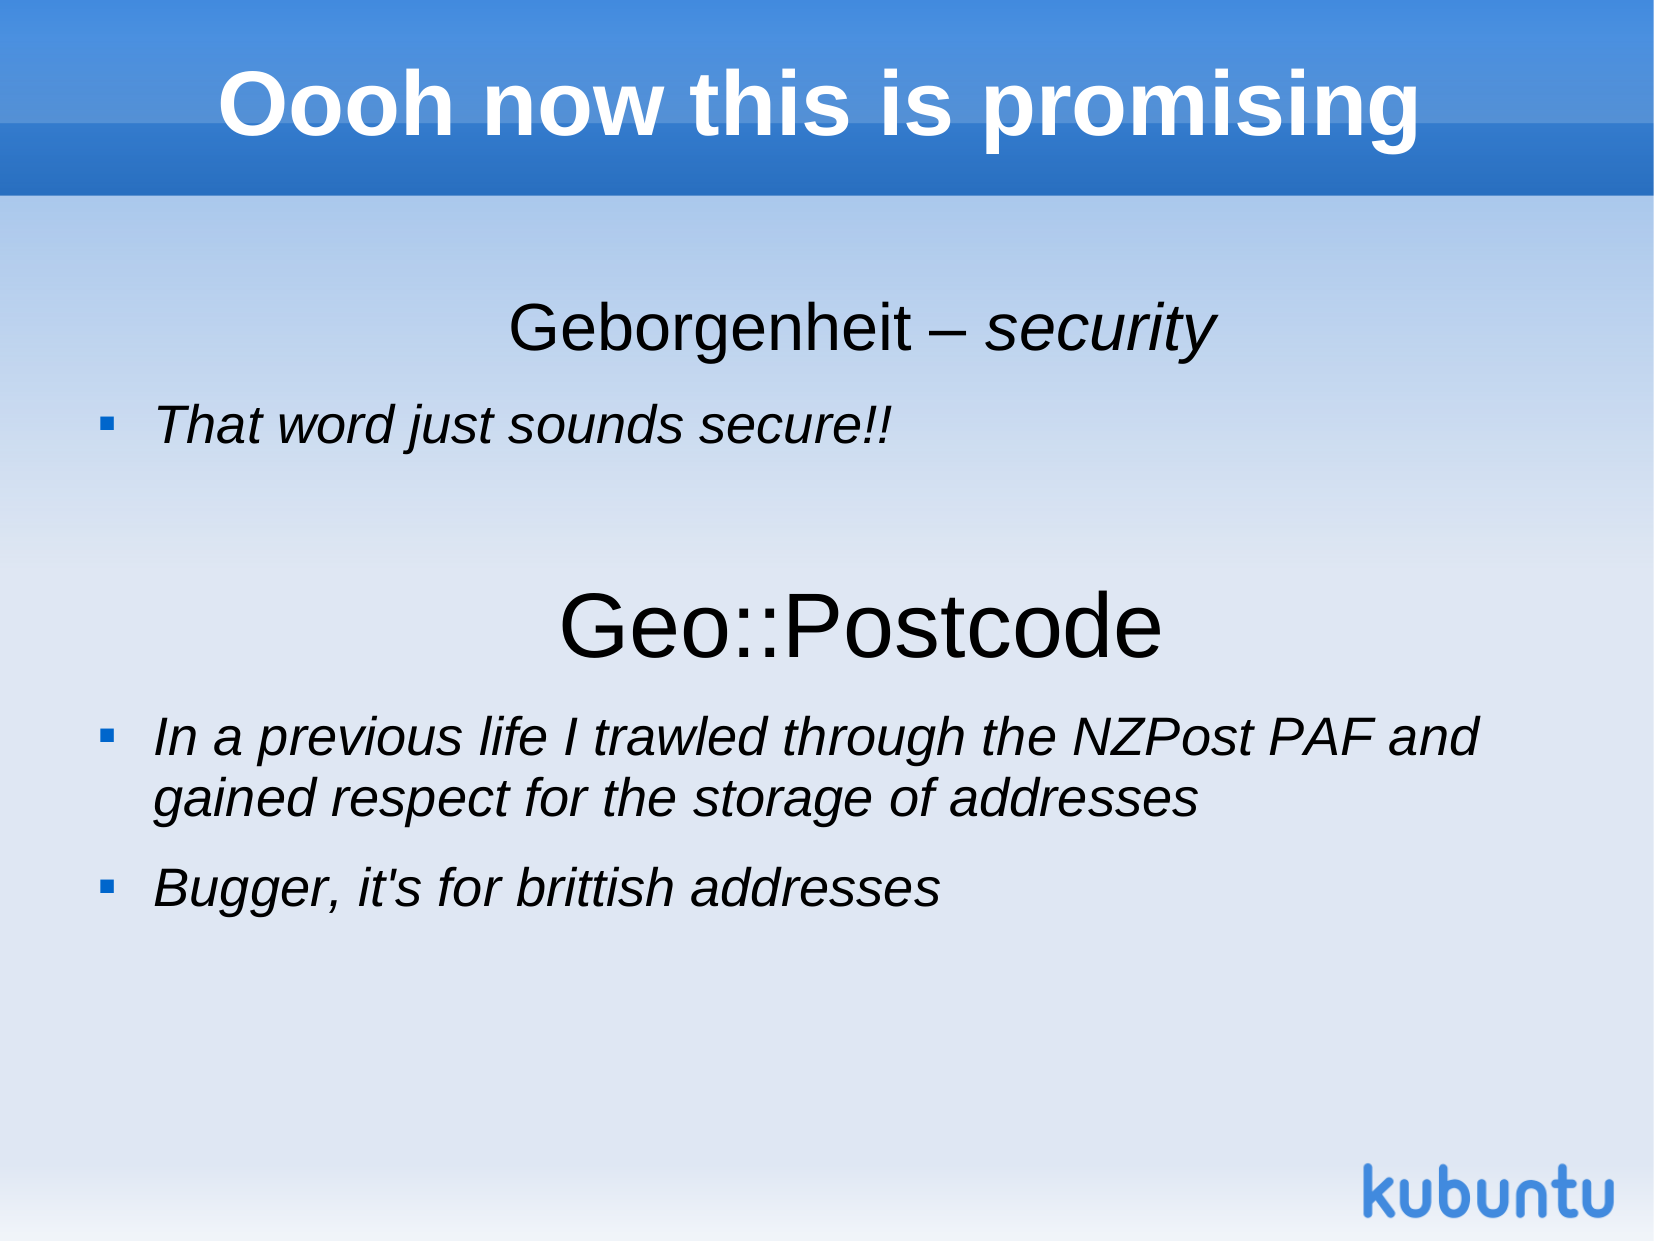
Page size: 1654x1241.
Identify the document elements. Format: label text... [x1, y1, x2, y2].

title Oooh now this is promising [76, 0, 1565, 208]
list Geborgenheit – security That word just sounds secure!! Geo::Postcode In a previous life I trawled through the NZPost PAF and gained respect for the storage of addresses Bugger, it's for brittish addresses [82, 290, 1571, 1094]
picture [0, 0, 1654, 1241]
